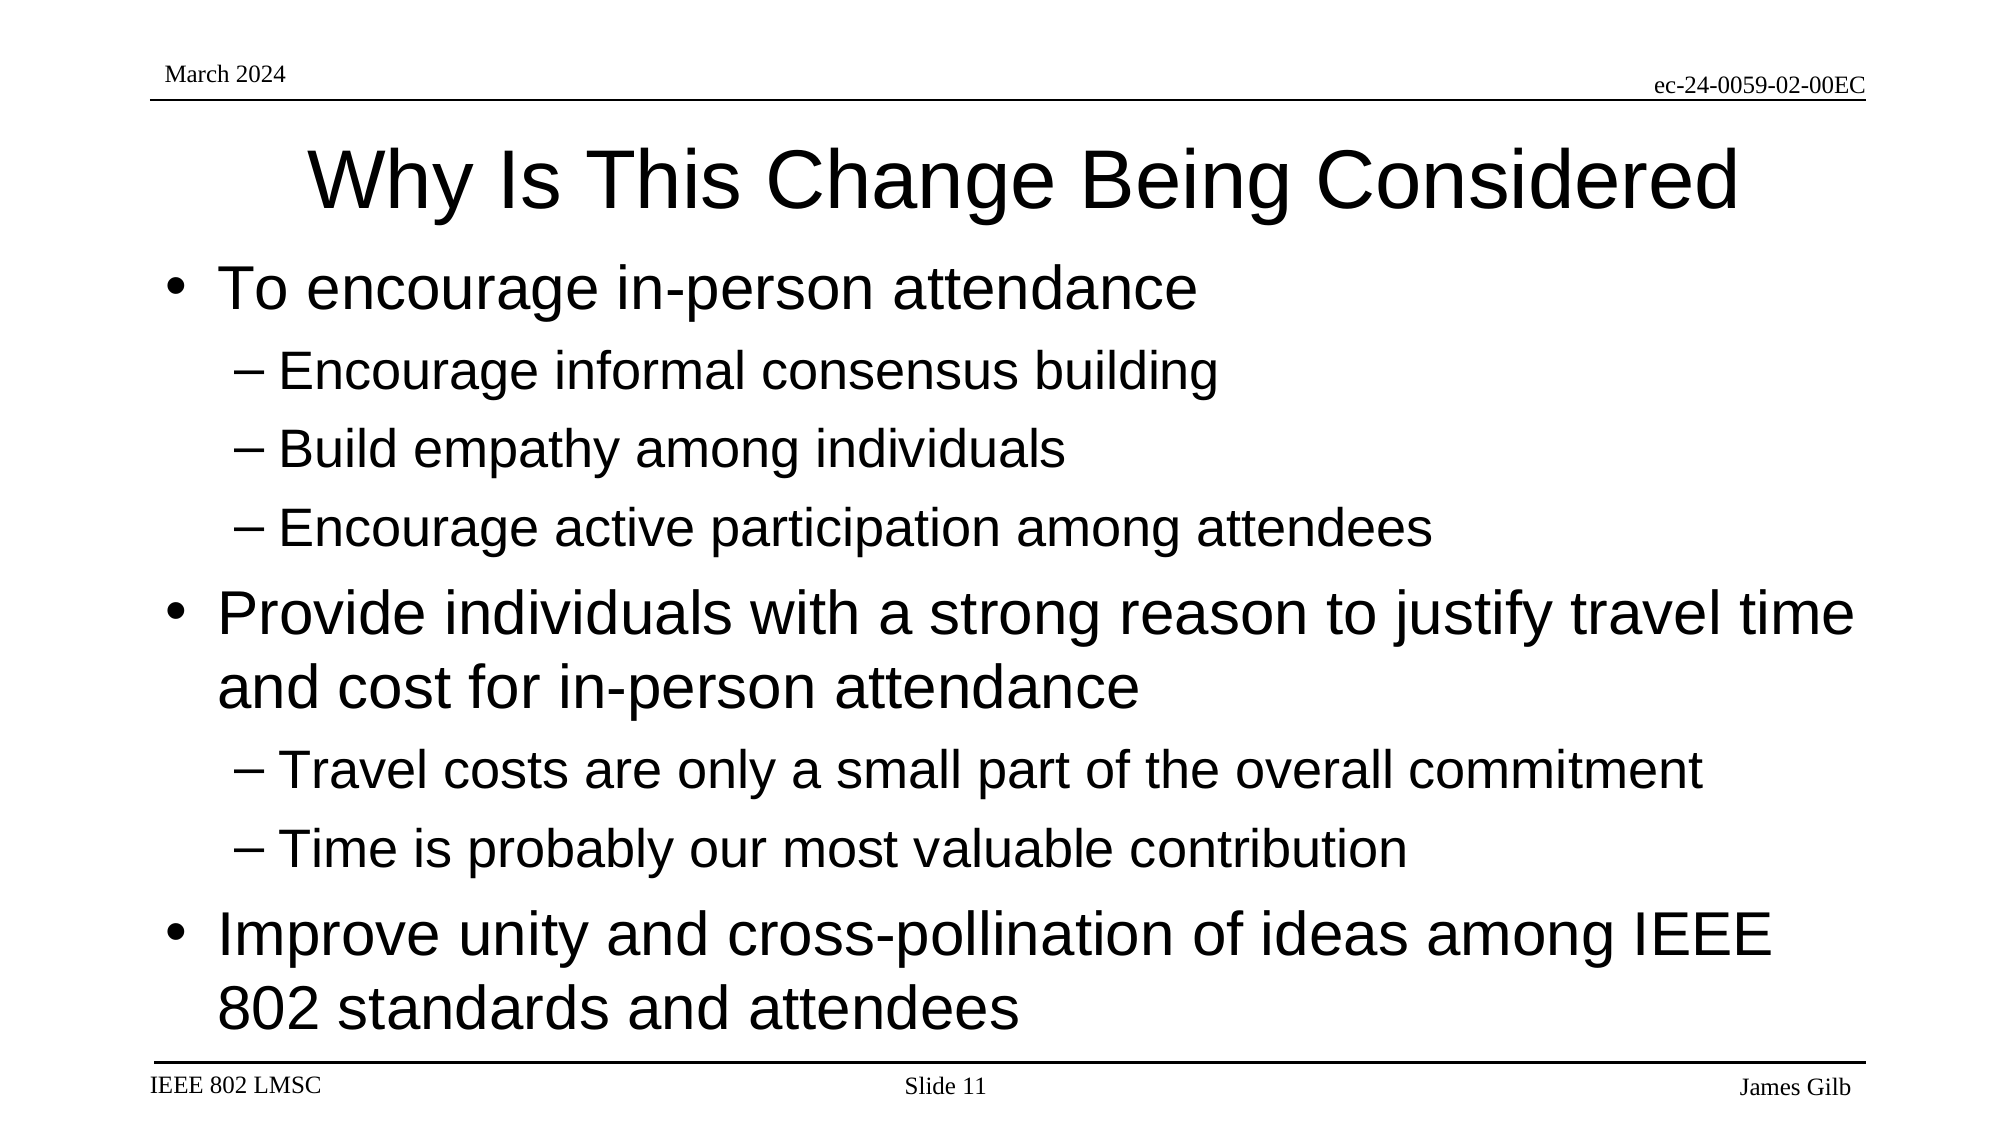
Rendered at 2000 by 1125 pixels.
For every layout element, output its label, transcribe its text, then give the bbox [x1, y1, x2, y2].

title Why Is This Change Being Considered [149, 112, 1900, 238]
list To encourage in-person attendance Encourage informal consensus building Build empathy among individuals Encourage active participation among attendees Provide individuals with a strong reason to justify travel time and cost for in-person attendance Travel costs are only a small part of the overall commitment Time is probably our most valuable contribution Improve unity and cross-pollination of ideas among IEEE 802 standards and attendees [150, 239, 1900, 1051]
